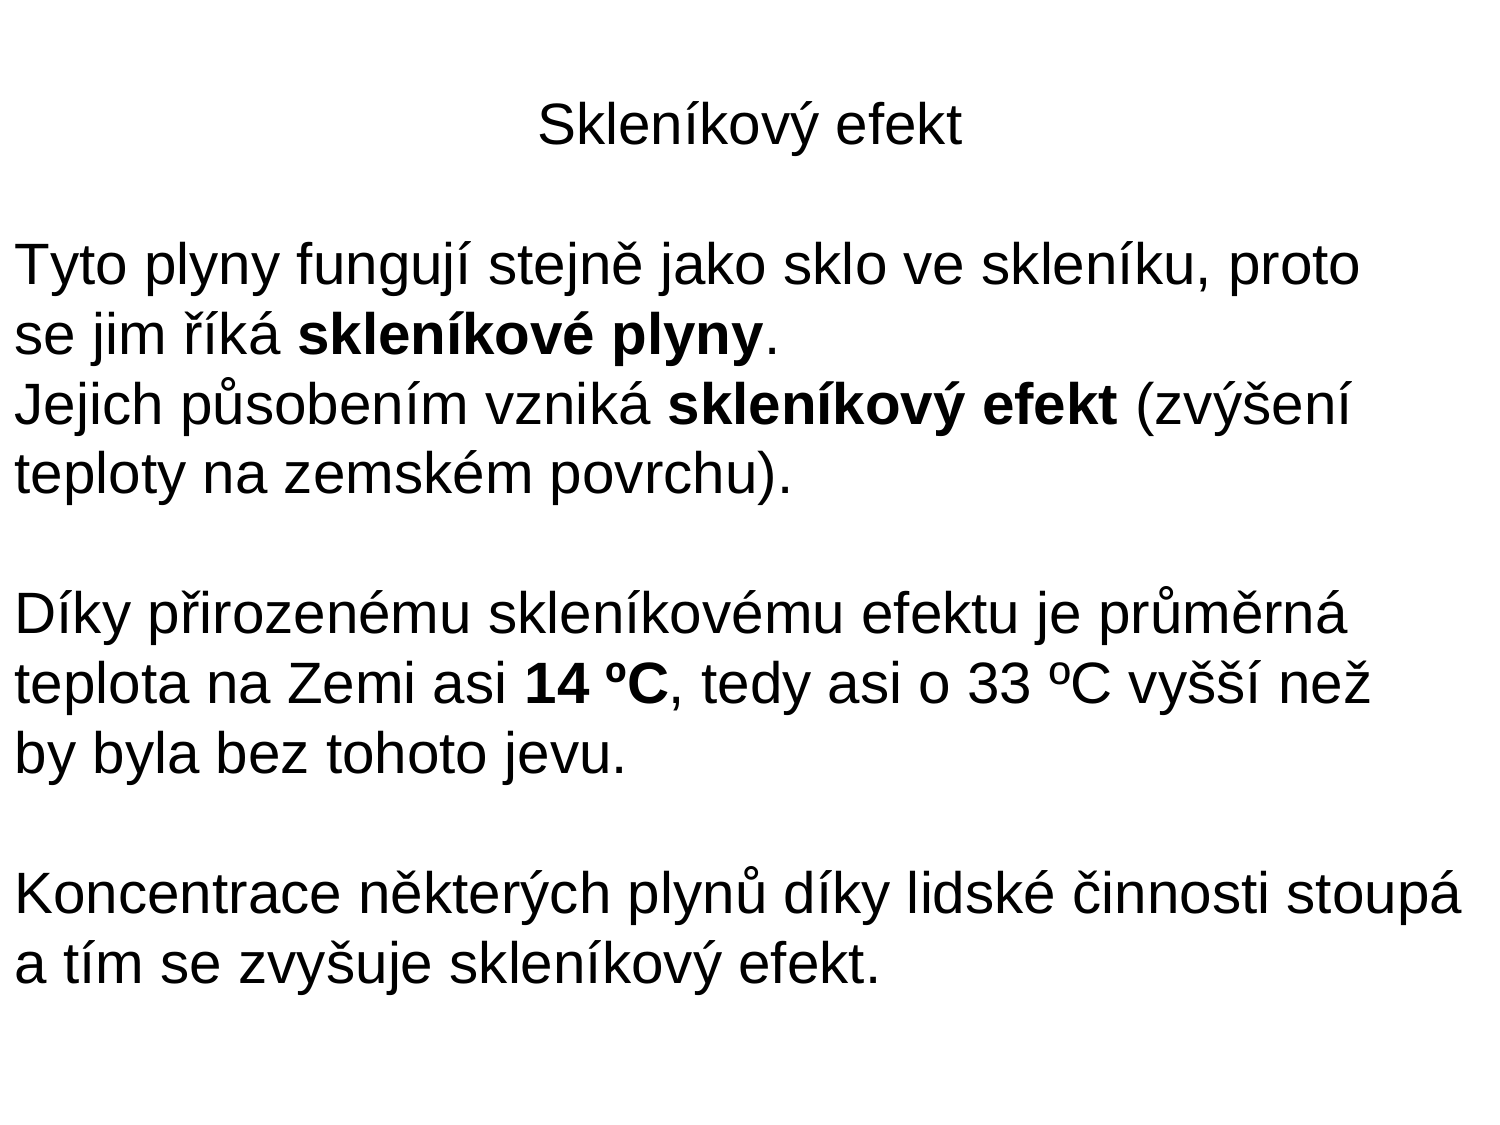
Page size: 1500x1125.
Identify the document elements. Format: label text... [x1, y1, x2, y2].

text_box Skleníkový efekt Tyto plyny fungují stejně jako sklo ve skleníku, proto se jim říká skleníkové plyny. Jejich působením vzniká skleníkový efekt (zvýšení teploty na zemském povrchu). Díky přirozenému skleníkovému efektu je průměrná teplota na Zemi asi 14 ºC, tedy asi o 33 ºC vyšší než by byla bez tohoto jevu. Koncentrace některých plynů díky lidské činnosti stoupá a tím se zvyšuje skleníkový efekt. [0, 78, 1500, 1125]
